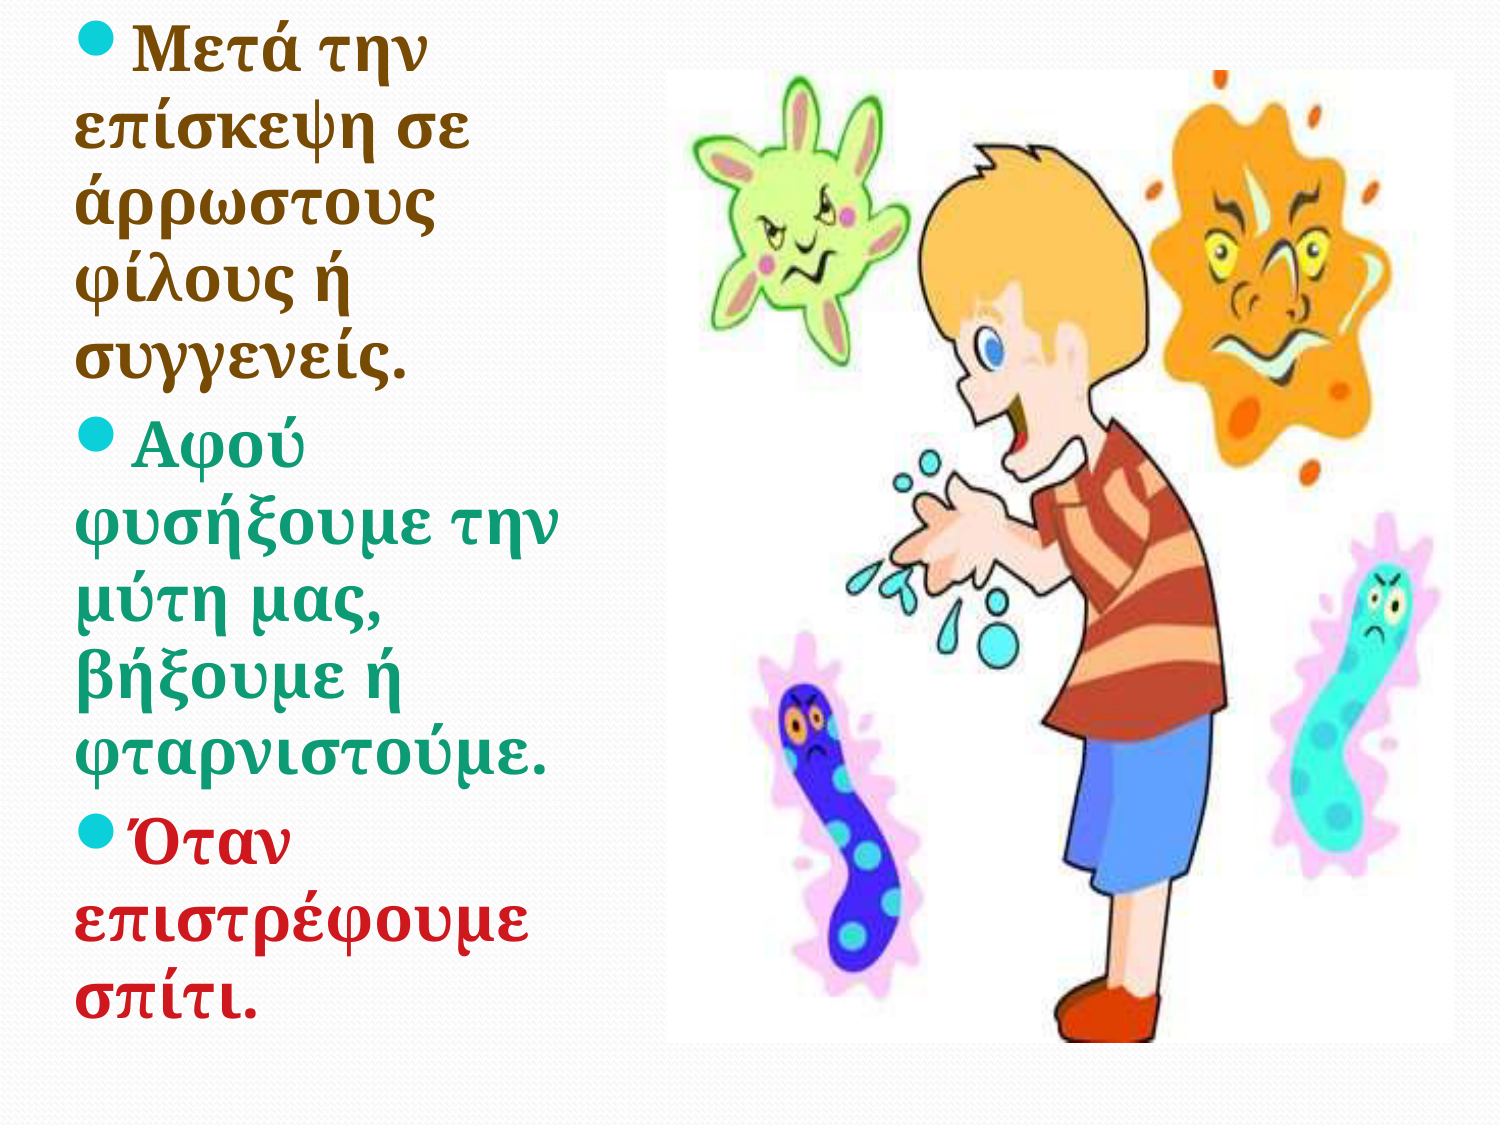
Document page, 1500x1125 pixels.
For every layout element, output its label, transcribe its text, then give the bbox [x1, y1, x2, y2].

list Μετά την επίσκεψη σε άρρωστους φίλους ή συγγενείς. Αφού φυσήξουμε την μύτη μας, βήξουμε ή φταρνιστούμε. Όταν επιστρέφουμε σπίτι. [58, 0, 652, 1043]
picture [667, 70, 1454, 1043]
